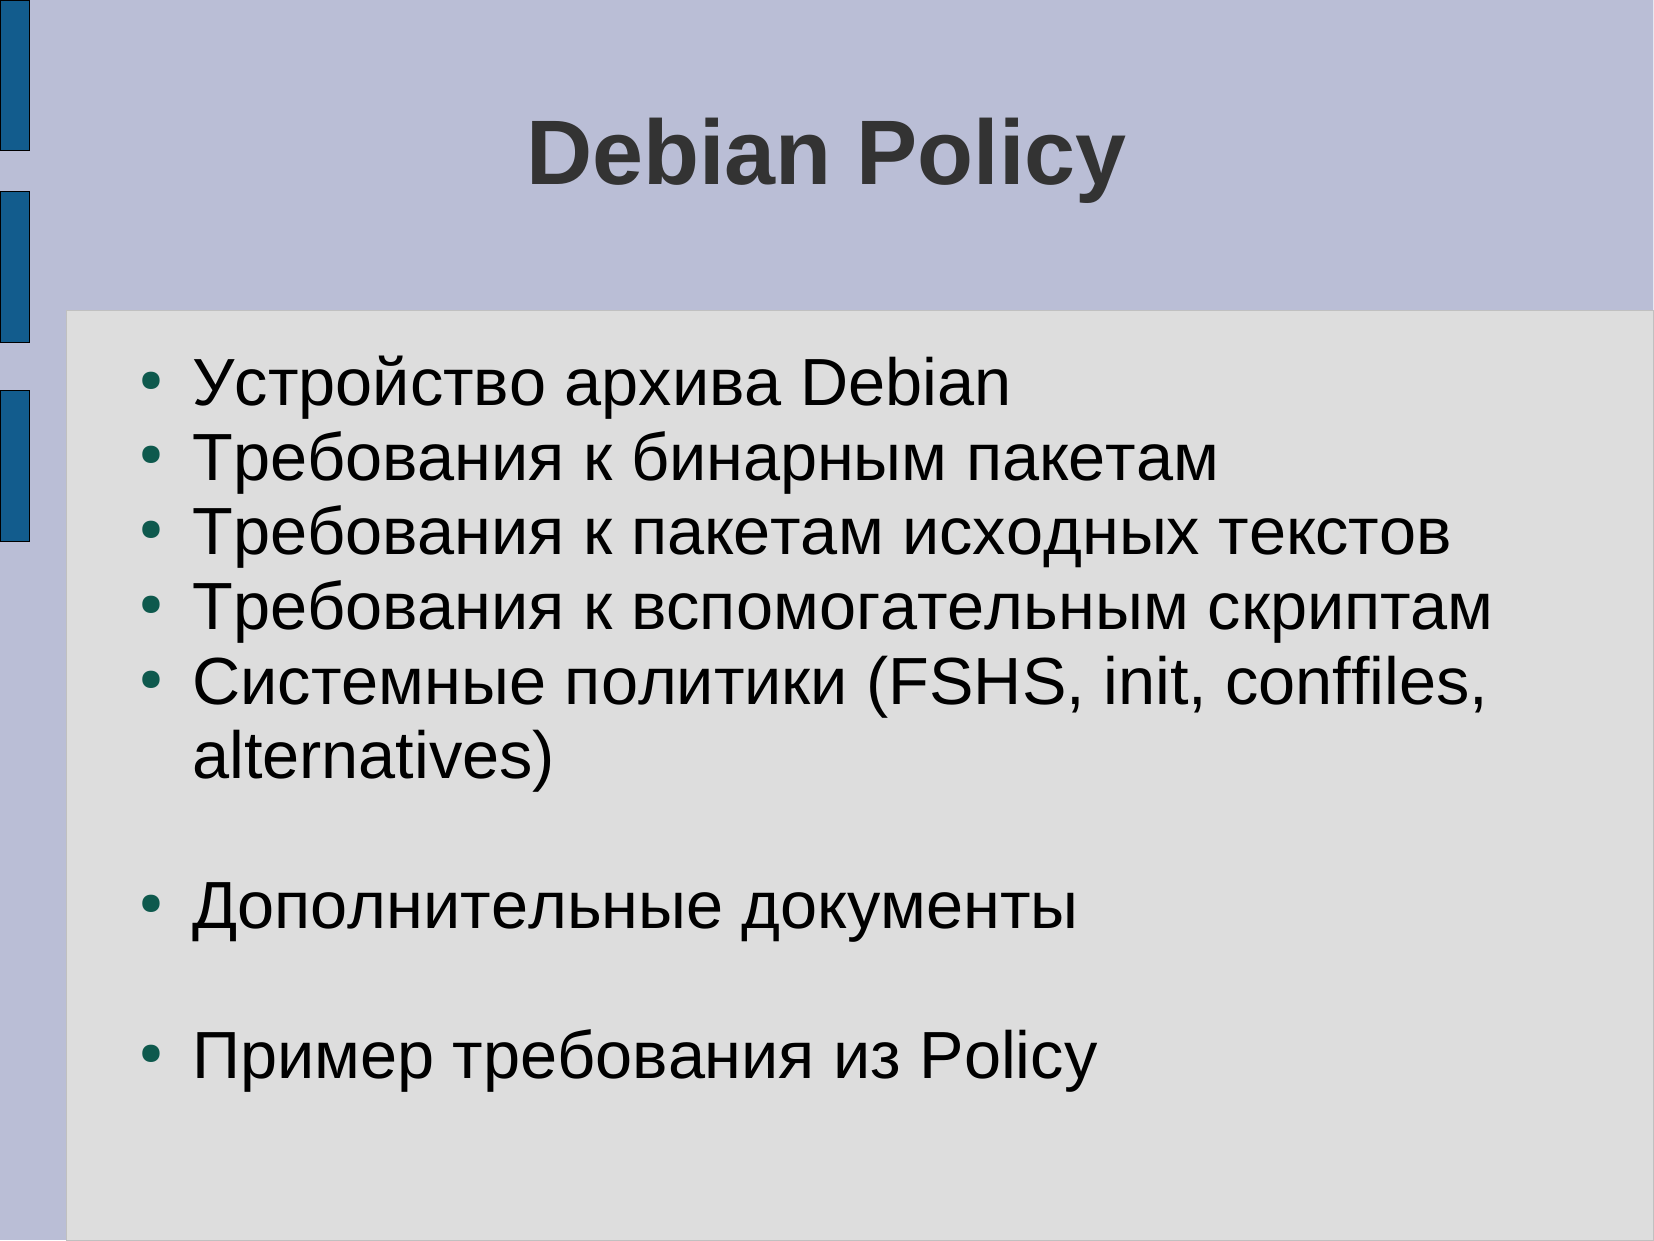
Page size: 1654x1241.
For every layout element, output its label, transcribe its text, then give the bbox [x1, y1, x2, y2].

list Устройство архива Debian Требования к бинарным пакетам Требования к пакетам исходных текстов Требования к вспомогательным скриптам Системные политики (FSHS, init, conffiles, alternatives) Дополнительные документы Пример требования из Policy [121, 344, 1534, 1164]
title Debian Policy [82, 56, 1571, 250]
